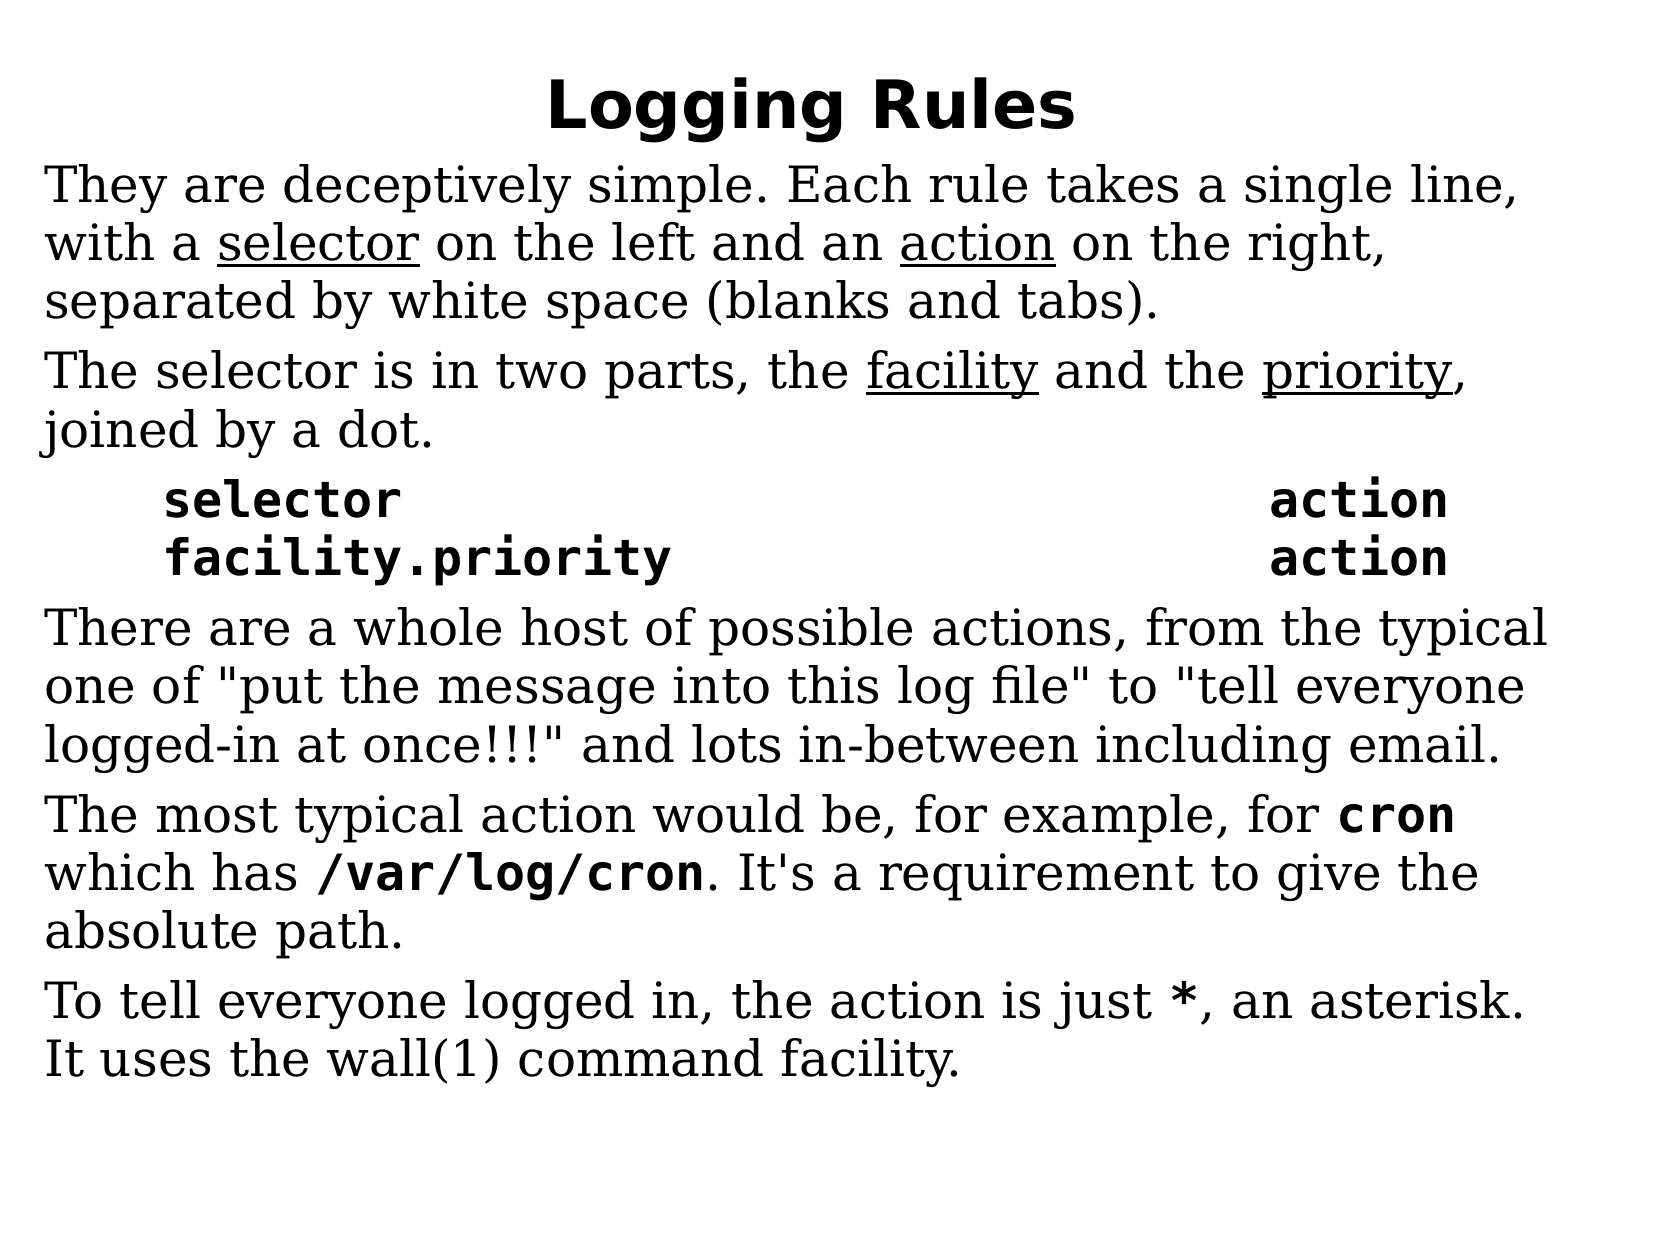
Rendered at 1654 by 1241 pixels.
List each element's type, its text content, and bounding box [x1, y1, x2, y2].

text_box Logging Rules They are deceptively simple. Each rule takes a single line, with a selector on the left and an action on the right, separated by white space (blanks and tabs). The selector is in two parts, the facility and the priority, joined by a dot. selector action facility.priority action There are a whole host of possible actions, from the typical one of "put the message into this log file" to "tell everyone logged-in at once!!!" and lots in-between including email. The most typical action would be, for example, for cron which has /var/log/cron. It's a requirement to give the absolute path. To tell everyone logged in, the action is just *, an asterisk. It uses the wall(1) command facility. [29, 59, 1595, 1096]
